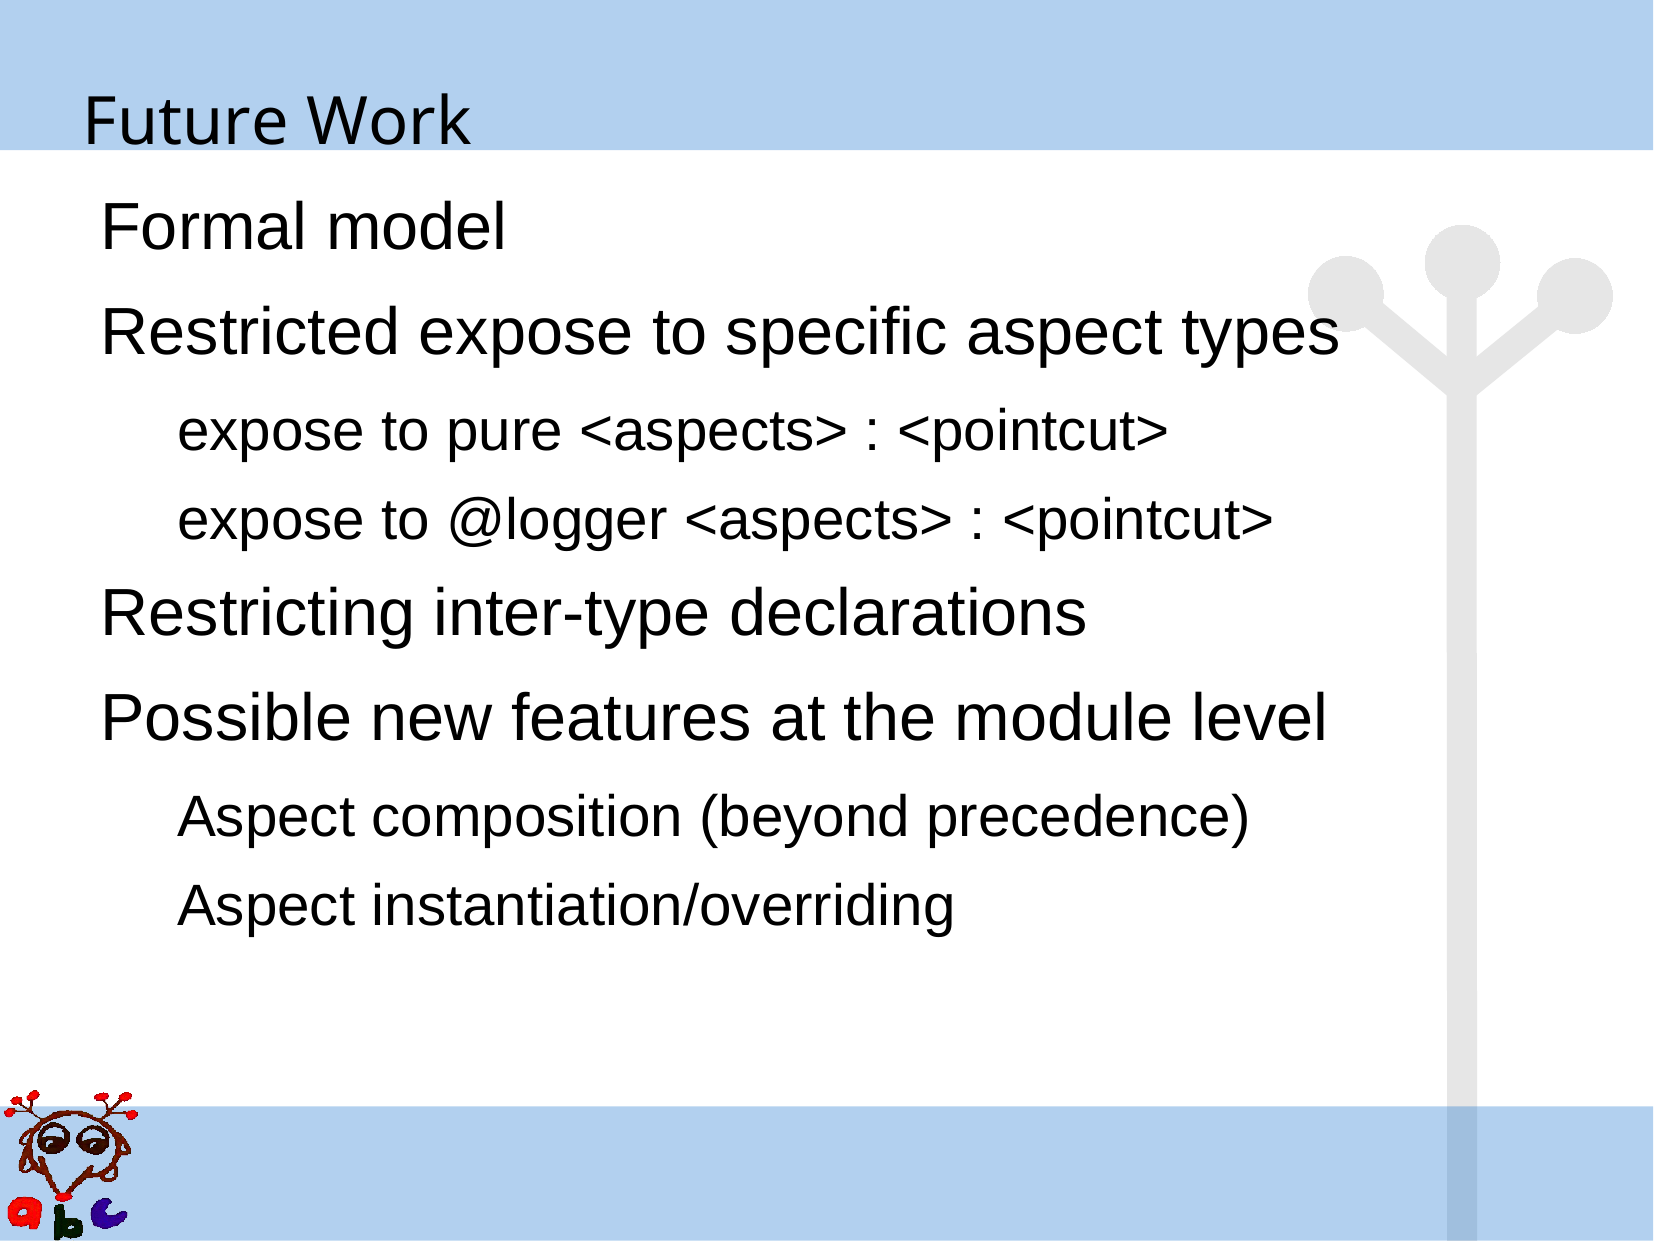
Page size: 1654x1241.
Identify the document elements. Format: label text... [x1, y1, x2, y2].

list Formal model Restricted expose to specific aspect types expose to pure <aspects> : <pointcut> expose to @logger <aspects> : <pointcut> Restricting inter-type declarations Possible new features at the module level Aspect composition (beyond precedence) Aspect instantiation/overriding [82, 189, 1571, 1053]
picture [0, 1088, 139, 1241]
title Future Work [82, 49, 1576, 188]
